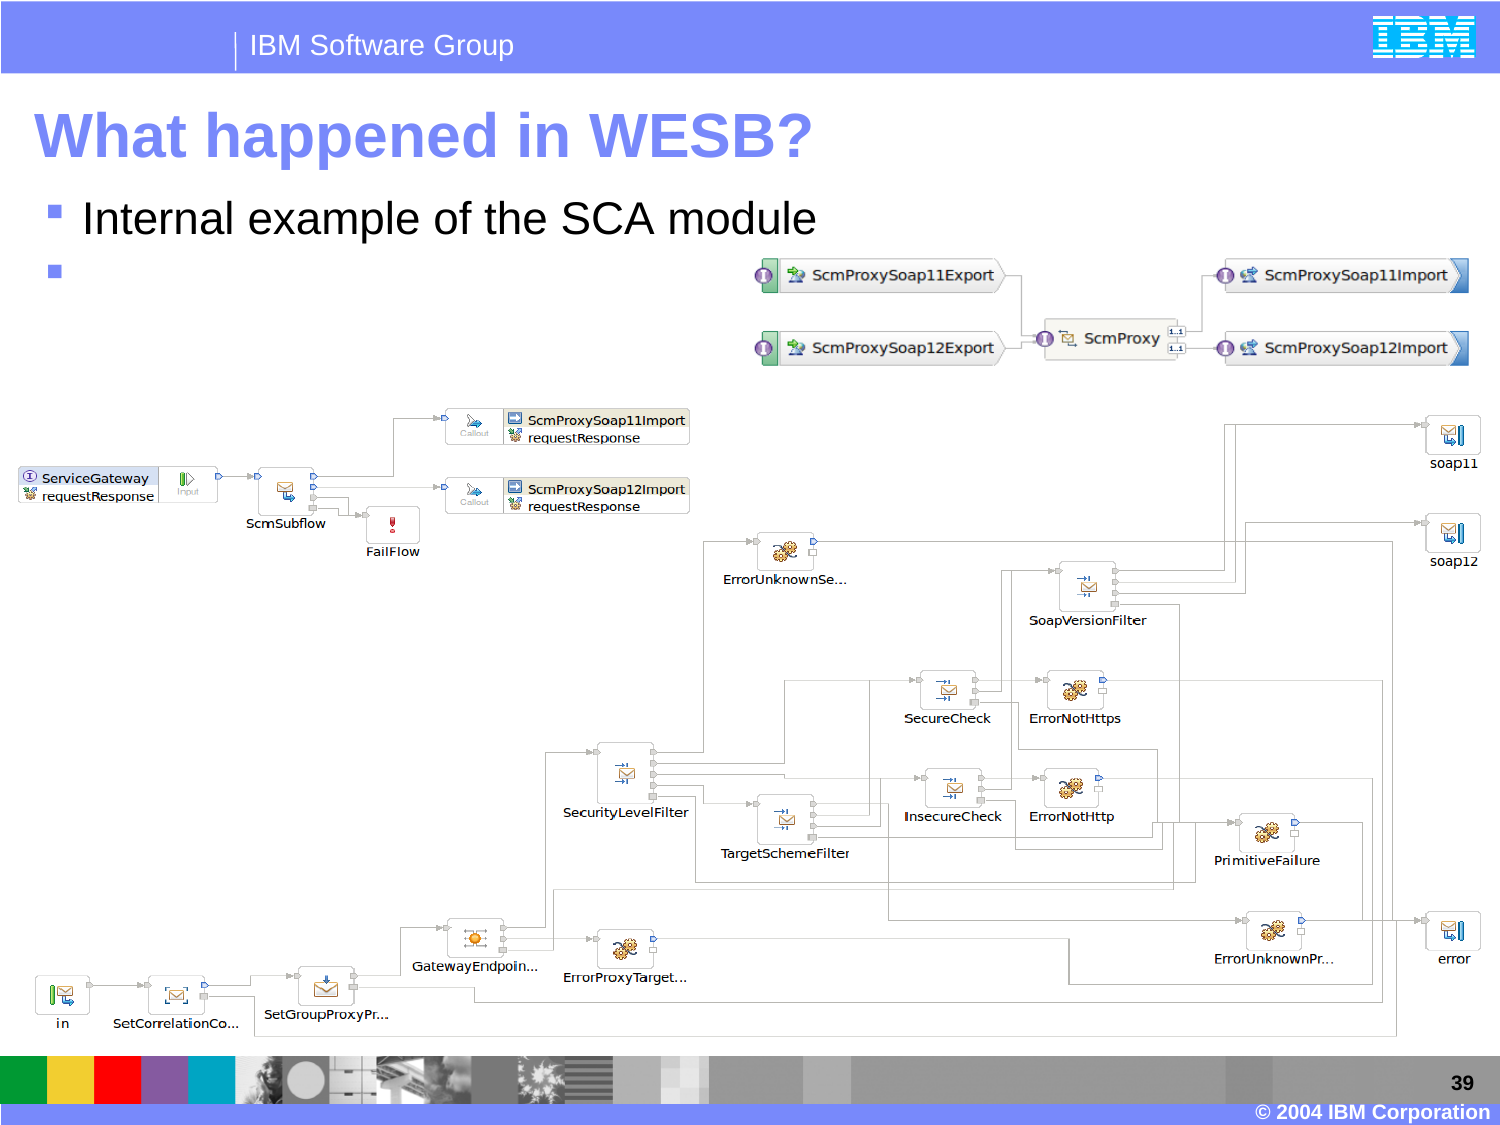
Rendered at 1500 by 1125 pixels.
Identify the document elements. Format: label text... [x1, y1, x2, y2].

list Internal example of the SCA module [29, 191, 1403, 398]
picture [0, 1056, 1500, 1104]
title What happened in WESB? [19, 97, 1483, 181]
picture [749, 252, 1477, 370]
picture [14, 398, 1492, 1049]
